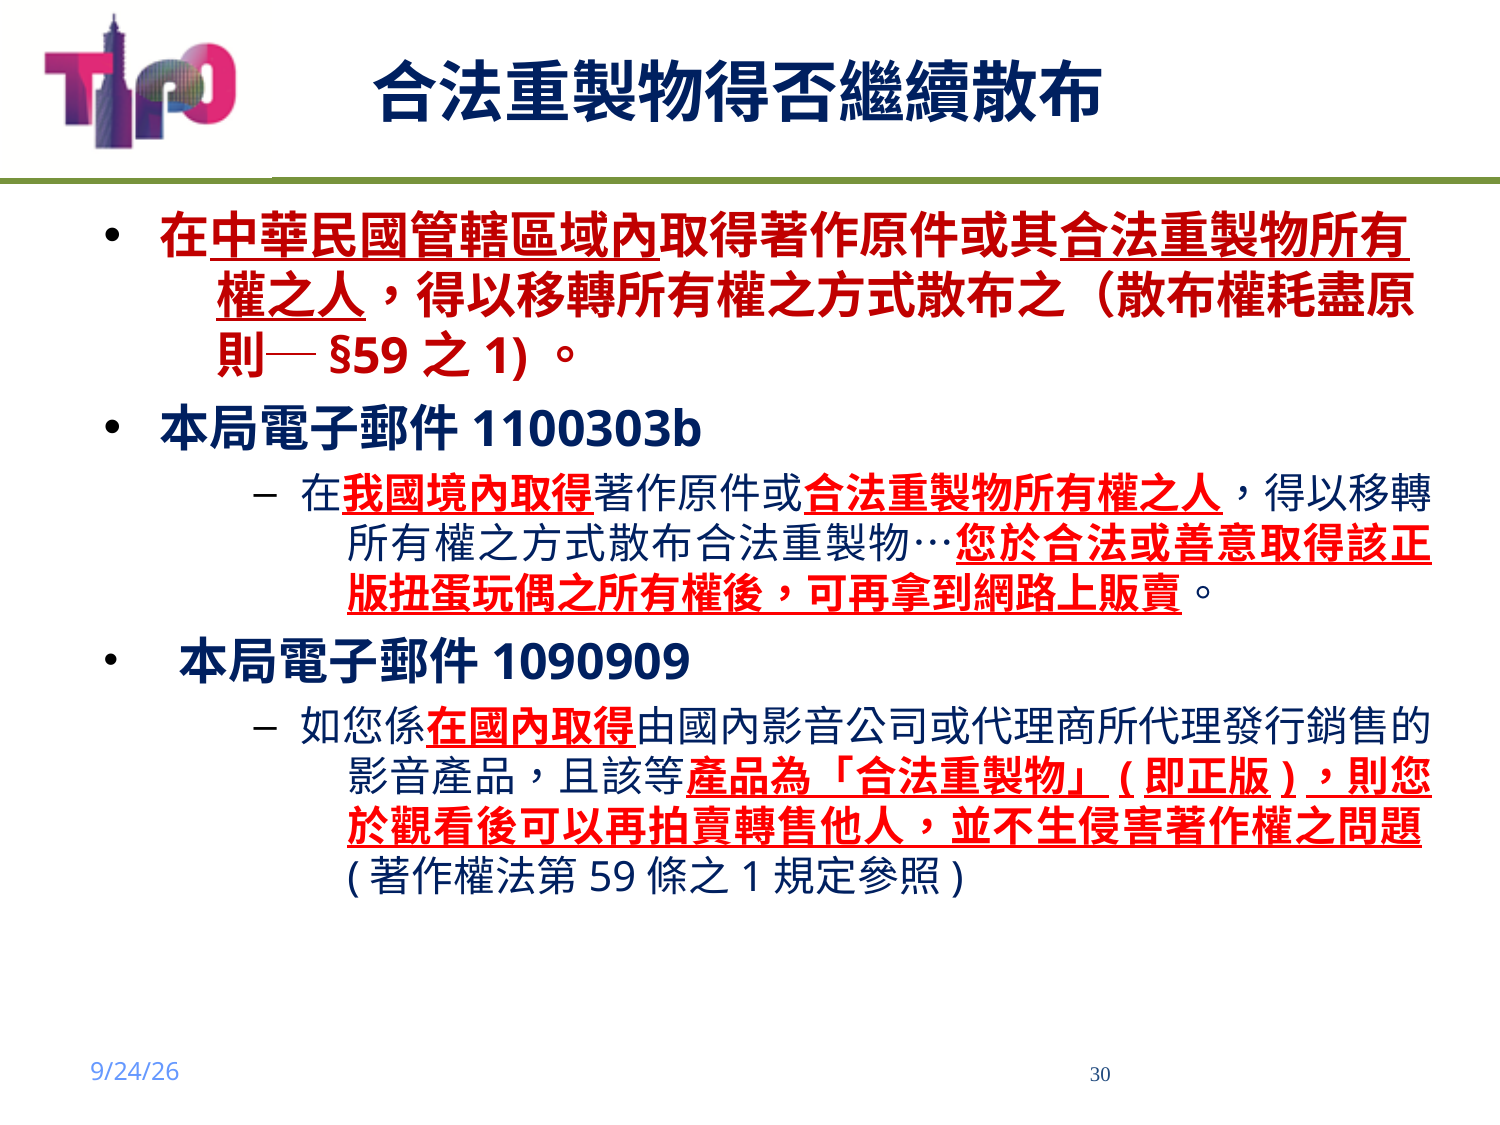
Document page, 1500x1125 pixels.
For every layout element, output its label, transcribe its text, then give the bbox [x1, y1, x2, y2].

text_box 2022/9/1 [75, 1042, 426, 1103]
title 合法重製物得否繼續散布 [218, 42, 1259, 196]
list 在中華民國管轄區域內取得著作原件或其合法重製物所有權之人，得以移轉所有權之方式散布之（散布權耗盡原則─§59之1)。 本局電子郵件1100303b 在我國境內取得著作原件或合法重製物所有權之人，得以移轉所有權之方式散布合法重製物…您於合法或善意取得該正版扭蛋玩偶之所有權後，可再拿到網路上販賣。 本局電子郵件1090909 如您係在國內取得由國內影音公司或代理商所代理發行銷售的影音產品，且該等產品為「合法重製物」(即正版)，則您於觀看後可以再拍賣轉售他人，並不生侵害著作權之問題(著作權法第59條之1規定參照) [88, 196, 1447, 1036]
text_box 30 [1074, 1042, 1426, 1103]
